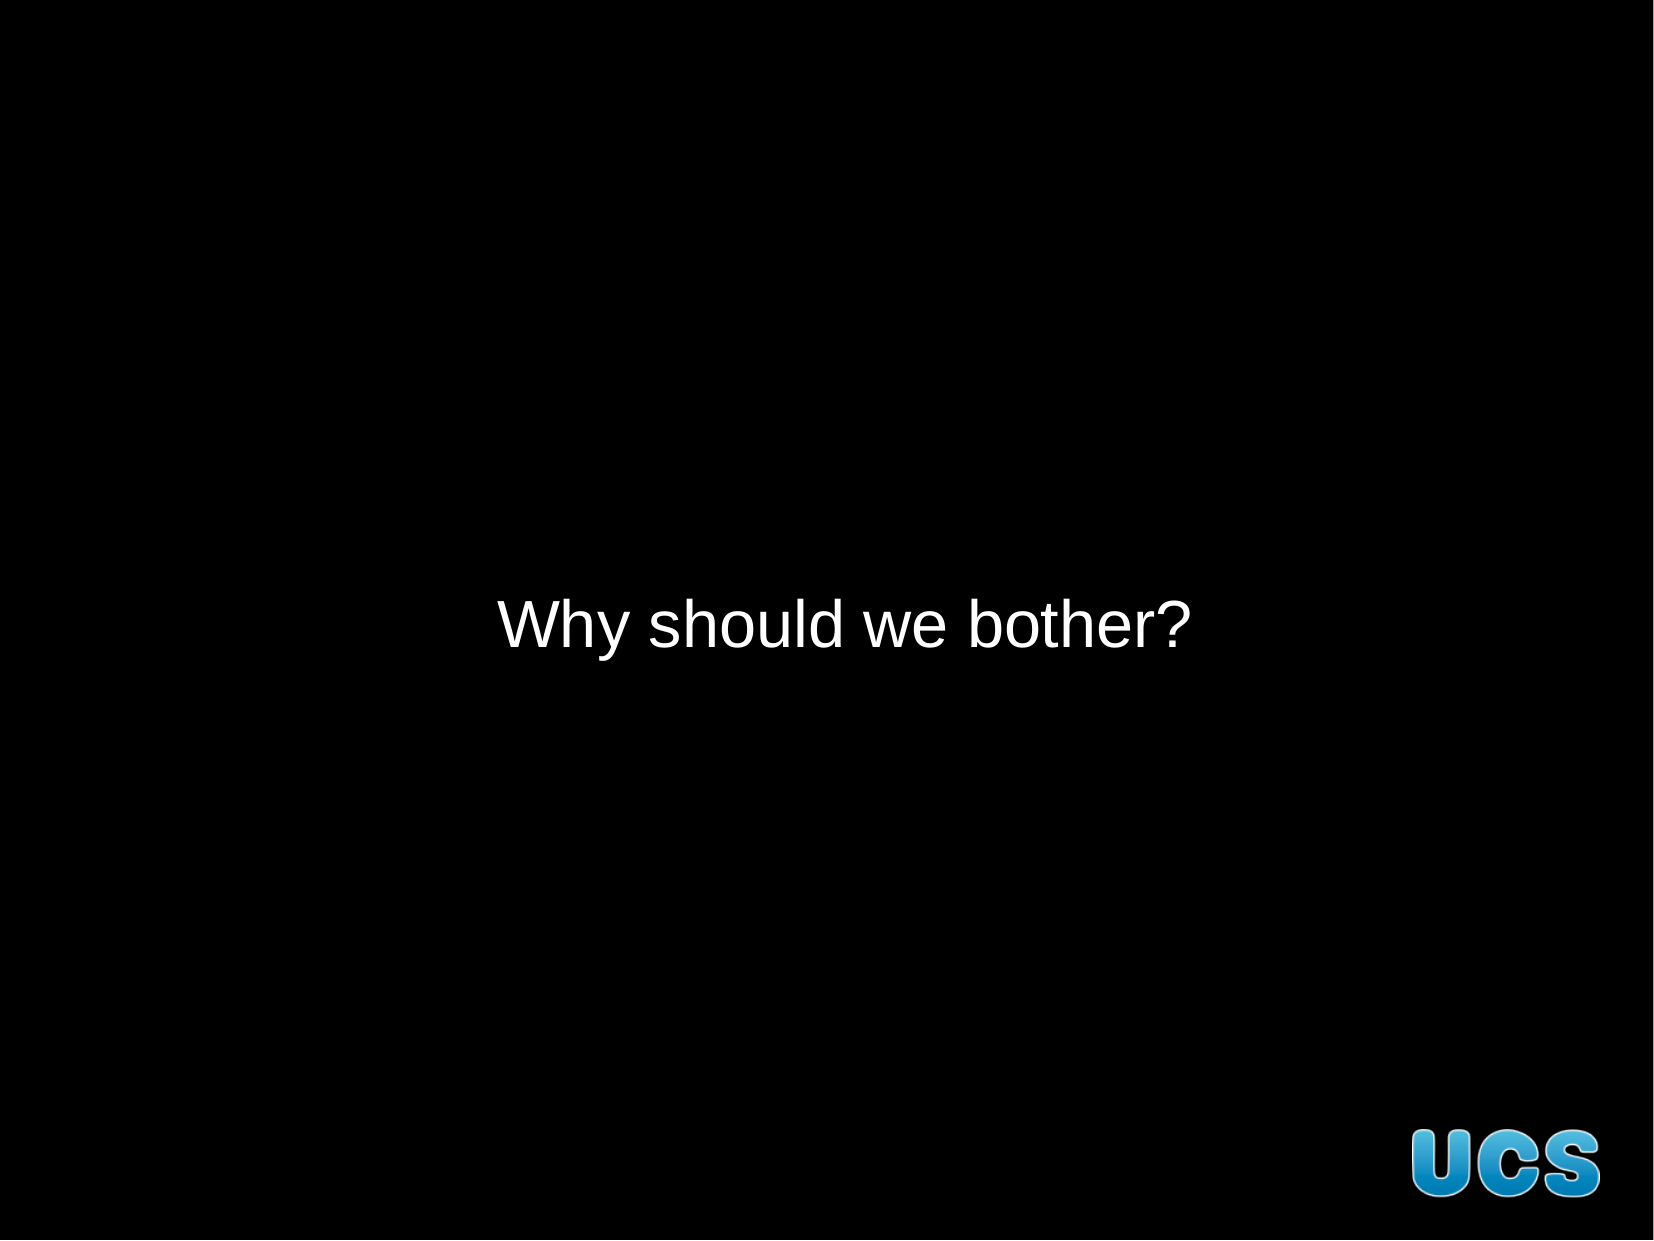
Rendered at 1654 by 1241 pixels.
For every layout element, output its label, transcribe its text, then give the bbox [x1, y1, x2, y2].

picture [1412, 1129, 1600, 1199]
subtitle Why should we bother? [121, 58, 1534, 1191]
